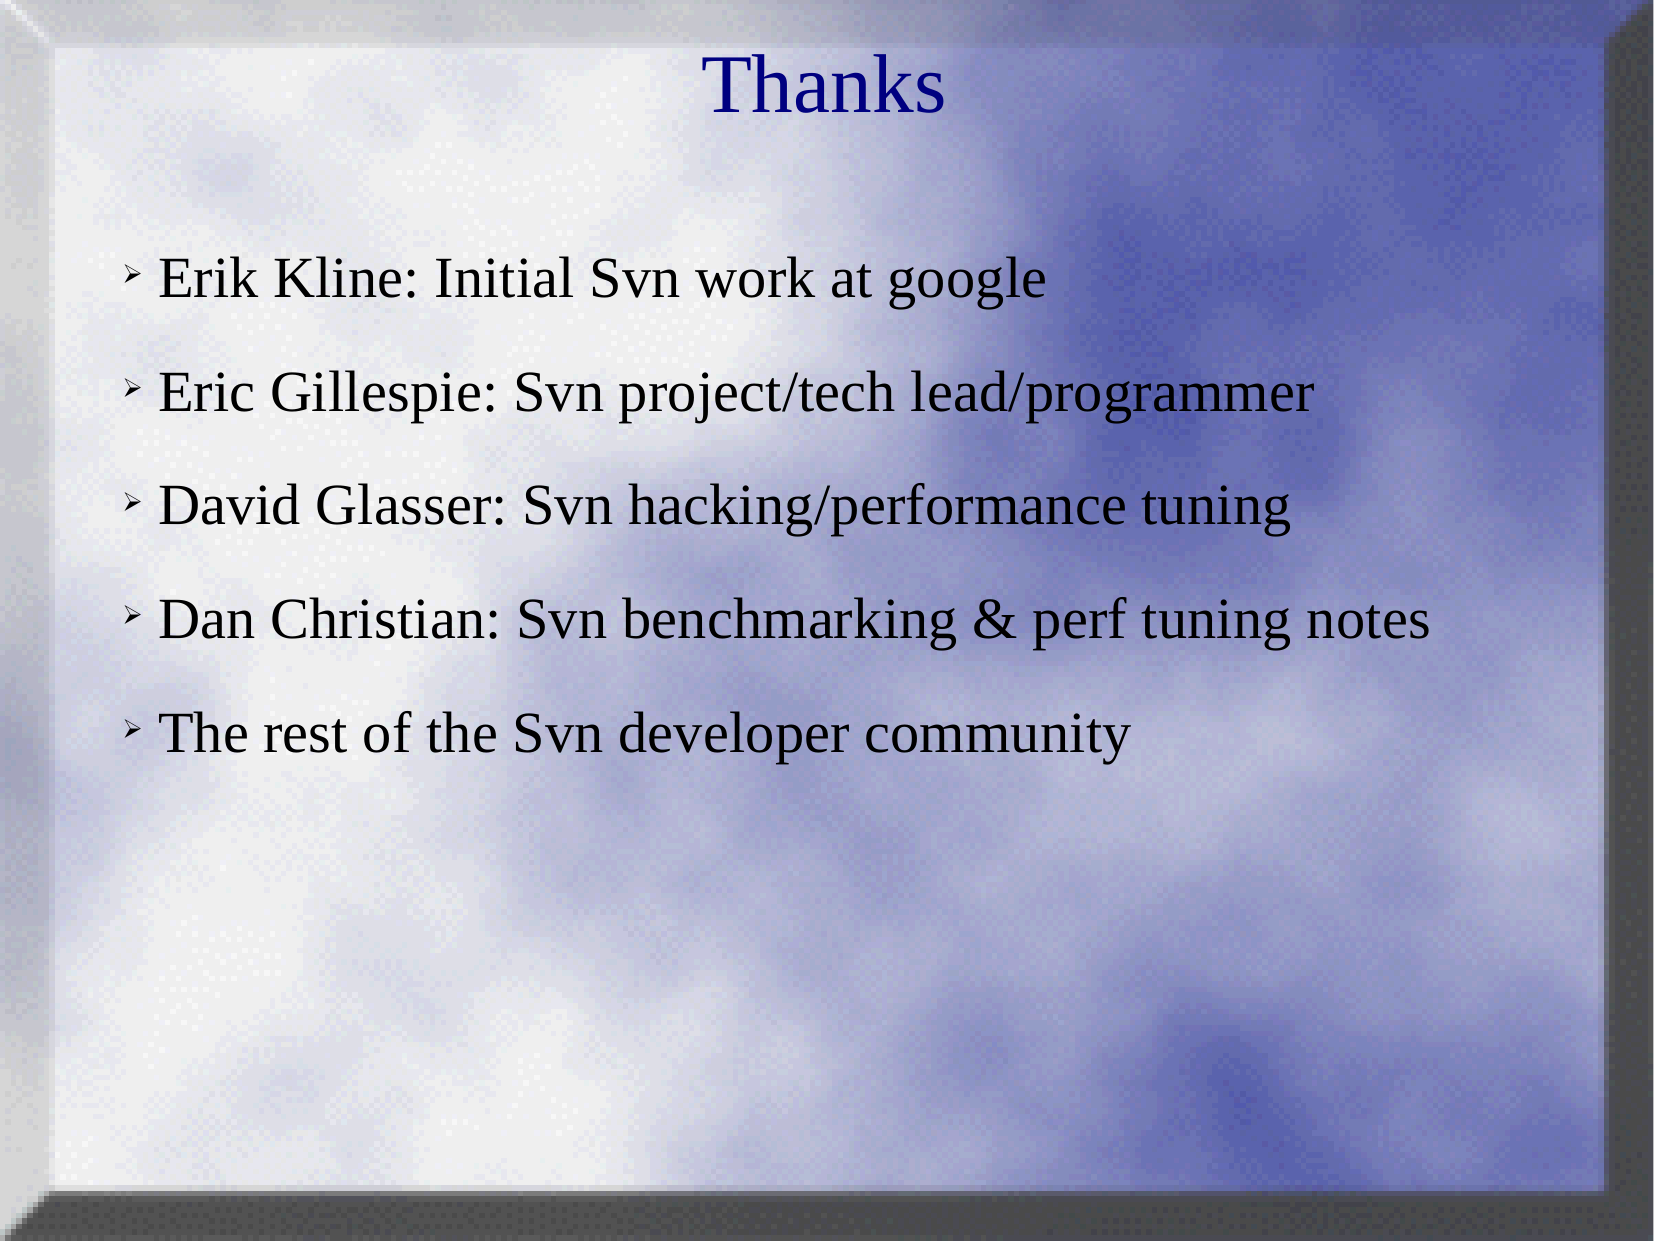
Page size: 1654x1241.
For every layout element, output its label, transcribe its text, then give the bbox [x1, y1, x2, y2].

list Erik Kline: Initial Svn work at google Eric Gillespie: Svn project/tech lead/programmer David Glasser: Svn hacking/performance tuning Dan Christian: Svn benchmarking & perf tuning notes The rest of the Svn developer community [87, 245, 1559, 766]
picture [0, 0, 1654, 1241]
title Thanks [161, 35, 1488, 134]
